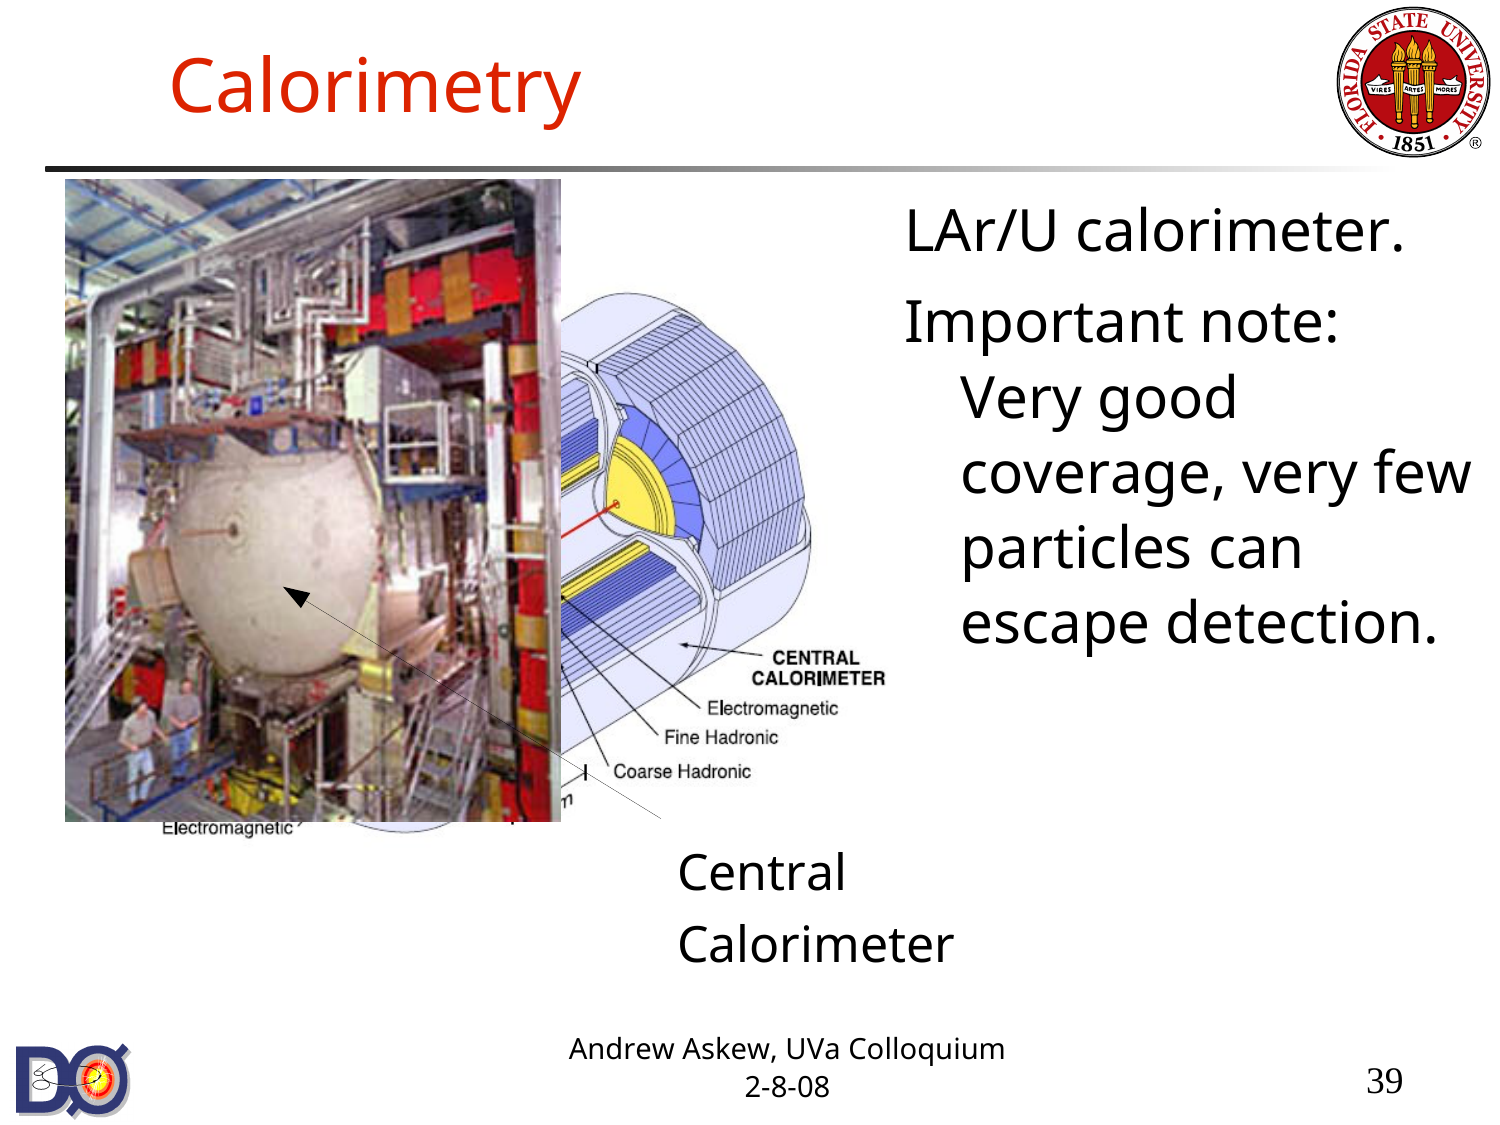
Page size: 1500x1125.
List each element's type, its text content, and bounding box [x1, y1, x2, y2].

picture [1335, 5, 1492, 159]
text_box Central Calorimeter [677, 832, 1097, 951]
title Calorimetry [168, 29, 1313, 137]
picture [9, 1042, 134, 1122]
list LAr/U calorimeter. Important note: Very good coverage, very few particles can escape detection. [904, 190, 1473, 974]
picture [1, 179, 902, 856]
